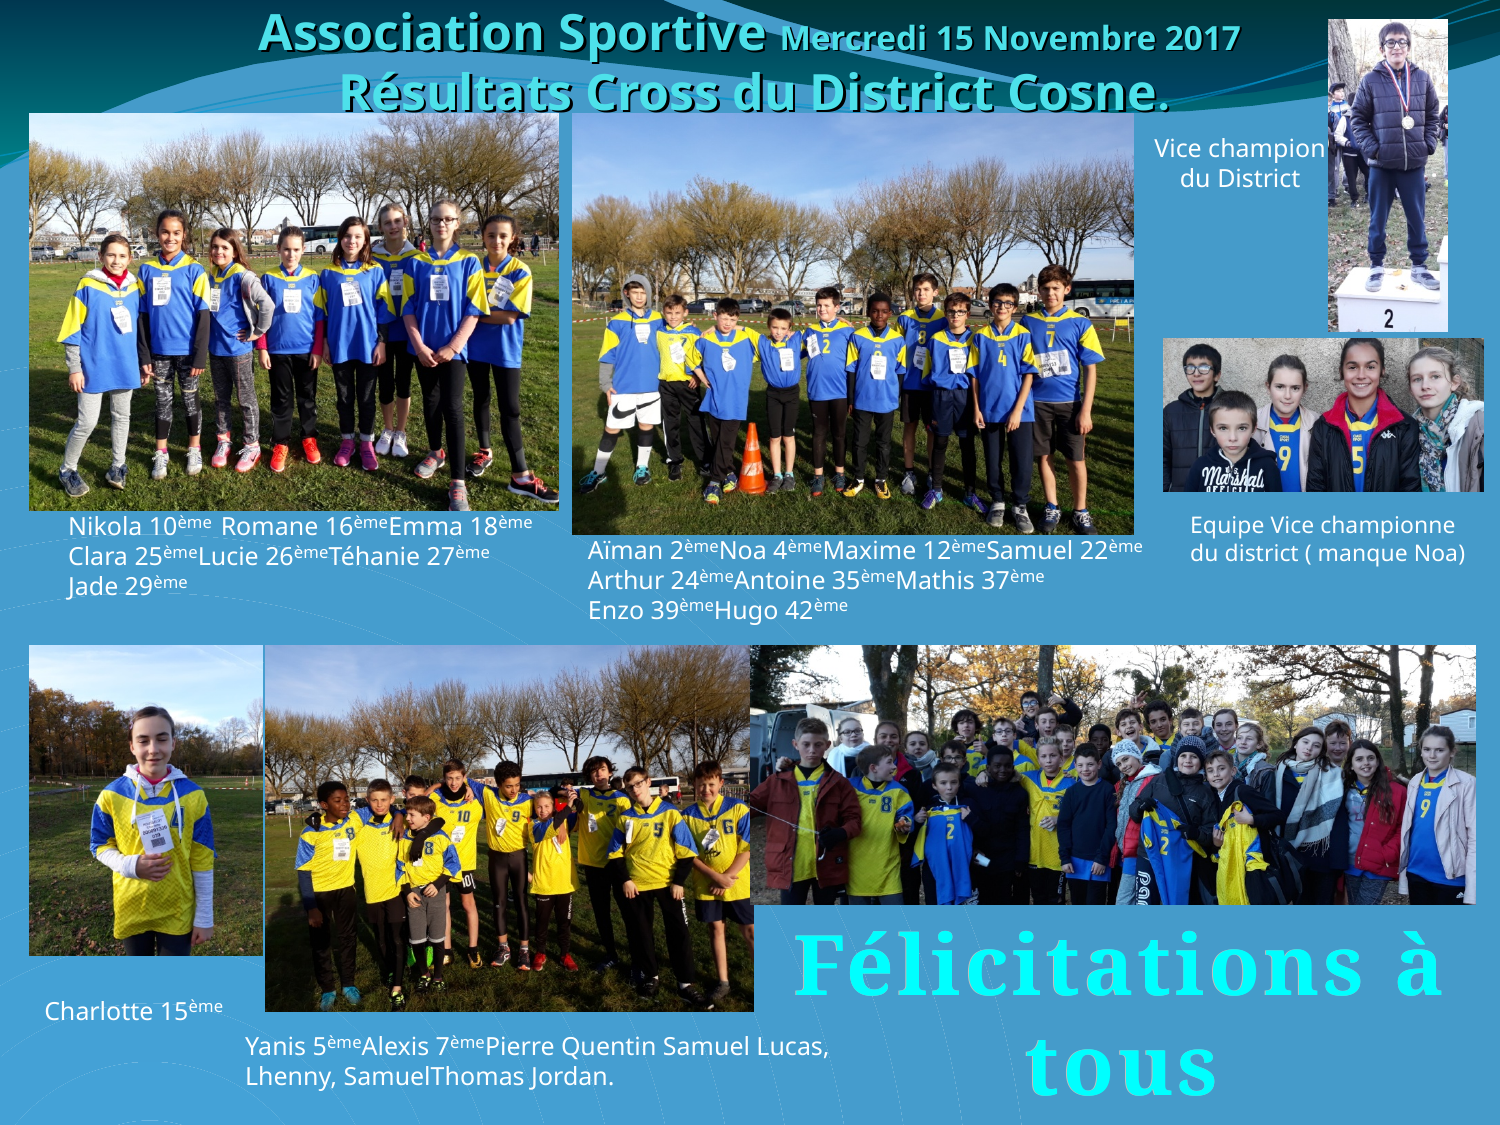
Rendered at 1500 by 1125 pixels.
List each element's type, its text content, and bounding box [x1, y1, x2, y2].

text_box Equipe Vice championne du district ( manque Noa) [1175, 503, 1483, 575]
picture [1328, 19, 1448, 332]
picture [572, 113, 1134, 527]
title Association Sportive Mercredi 15 Novembre 2017 Résultats Cross du District Cosne. [118, 0, 1394, 114]
text_box Vice champion du District [1128, 125, 1353, 202]
picture [29, 113, 559, 511]
picture [265, 645, 1476, 1012]
text_box Aïman 2èmeNoa 4èmeMaxime 12èmeSamuel 22ème Arthur 24èmeAntoine 35èmeMathis 37ème Enzo 39èmeHugo 42ème [572, 527, 1365, 645]
text_box Nikola 10ème Romane 16èmeEmma 18ème Clara 25èmeLucie 26èmeTéhanie 27ème Jade 29ème [53, 503, 572, 640]
text_box Félicitations à tous [774, 905, 1471, 1120]
picture [1163, 338, 1484, 492]
text_box Charlotte 15ème [29, 987, 290, 1079]
picture [29, 645, 263, 956]
text_box Yanis 5èmeAlexis 7èmePierre Quentin Samuel Lucas, Lhenny, SamuelThomas Jordan. [230, 1023, 774, 1099]
